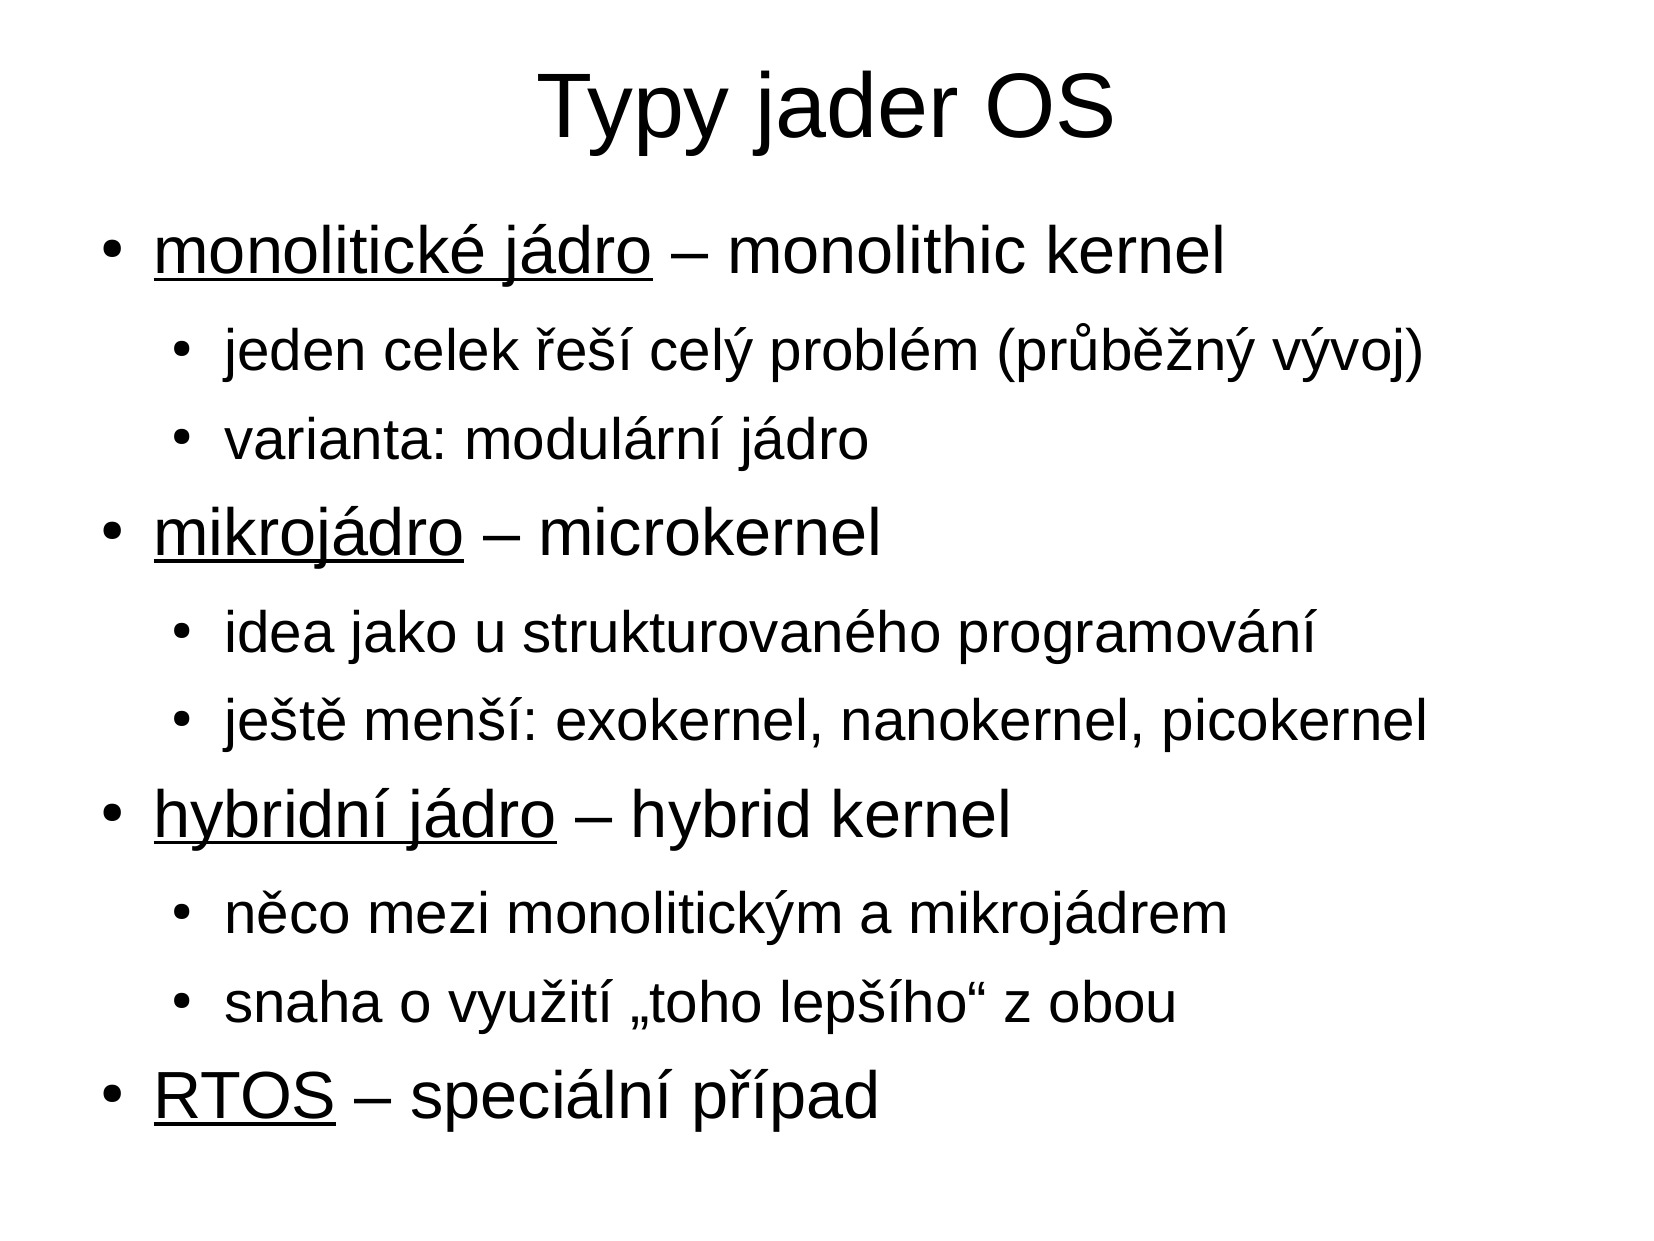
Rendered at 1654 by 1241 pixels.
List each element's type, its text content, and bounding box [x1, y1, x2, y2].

title Typy jader OS [82, 9, 1571, 202]
list monolitické jádro – monolithic kernel jeden celek řeší celý problém (průběžný vývoj) varianta: modulární jádro mikrojádro – microkernel idea jako u strukturovaného programování ještě menší: exokernel, nanokernel, picokernel hybridní jádro – hybrid kernel něco mezi monolitickým a mikrojádrem snaha o využití „toho lepšího“ z obou RTOS – speciální případ [82, 213, 1571, 1132]
